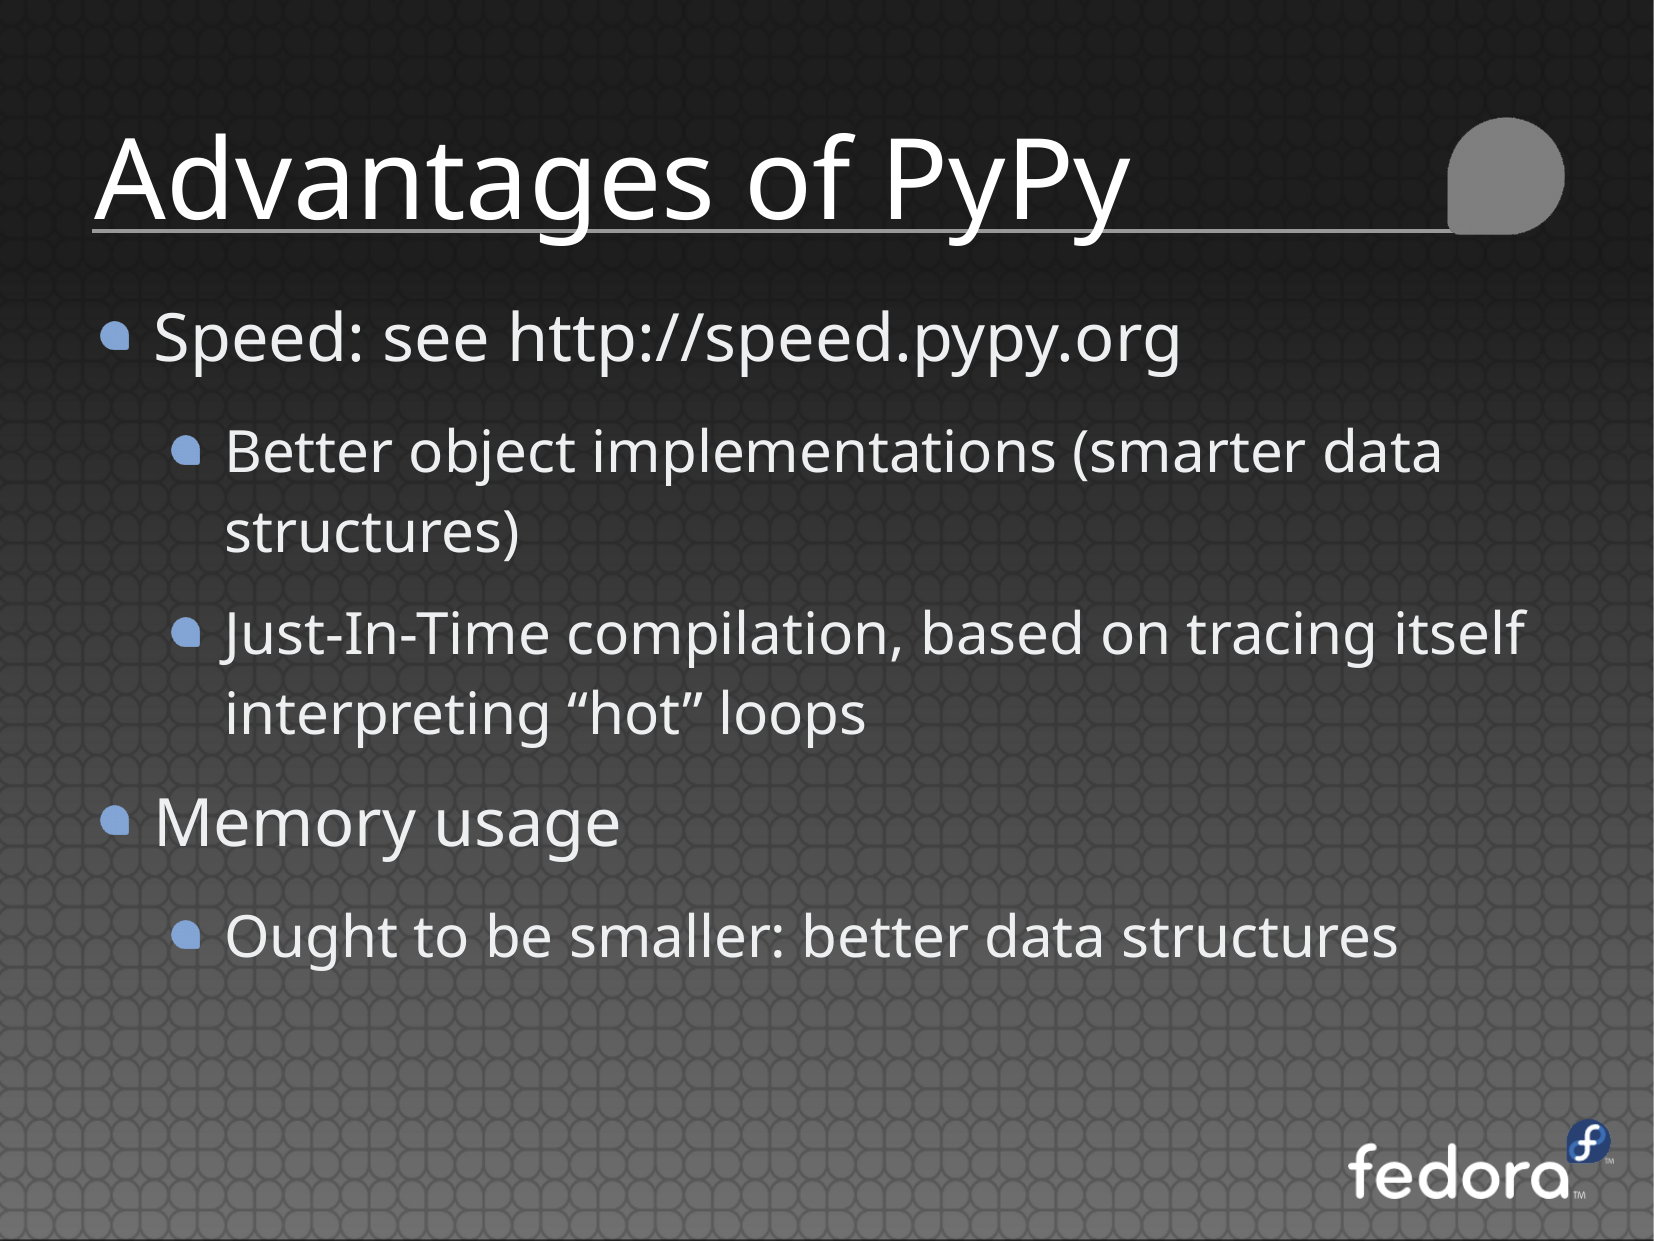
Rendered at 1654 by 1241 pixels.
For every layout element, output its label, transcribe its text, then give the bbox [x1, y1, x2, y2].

title Advantages of PyPy [94, 100, 1426, 251]
picture [0, 0, 1654, 1241]
list Speed: see http://speed.pypy.org Better object implementations (smarter data structures) Just-In-Time compilation, based on tracing itself interpreting “hot” loops Memory usage Ought to be smaller: better data structures [82, 290, 1571, 1094]
